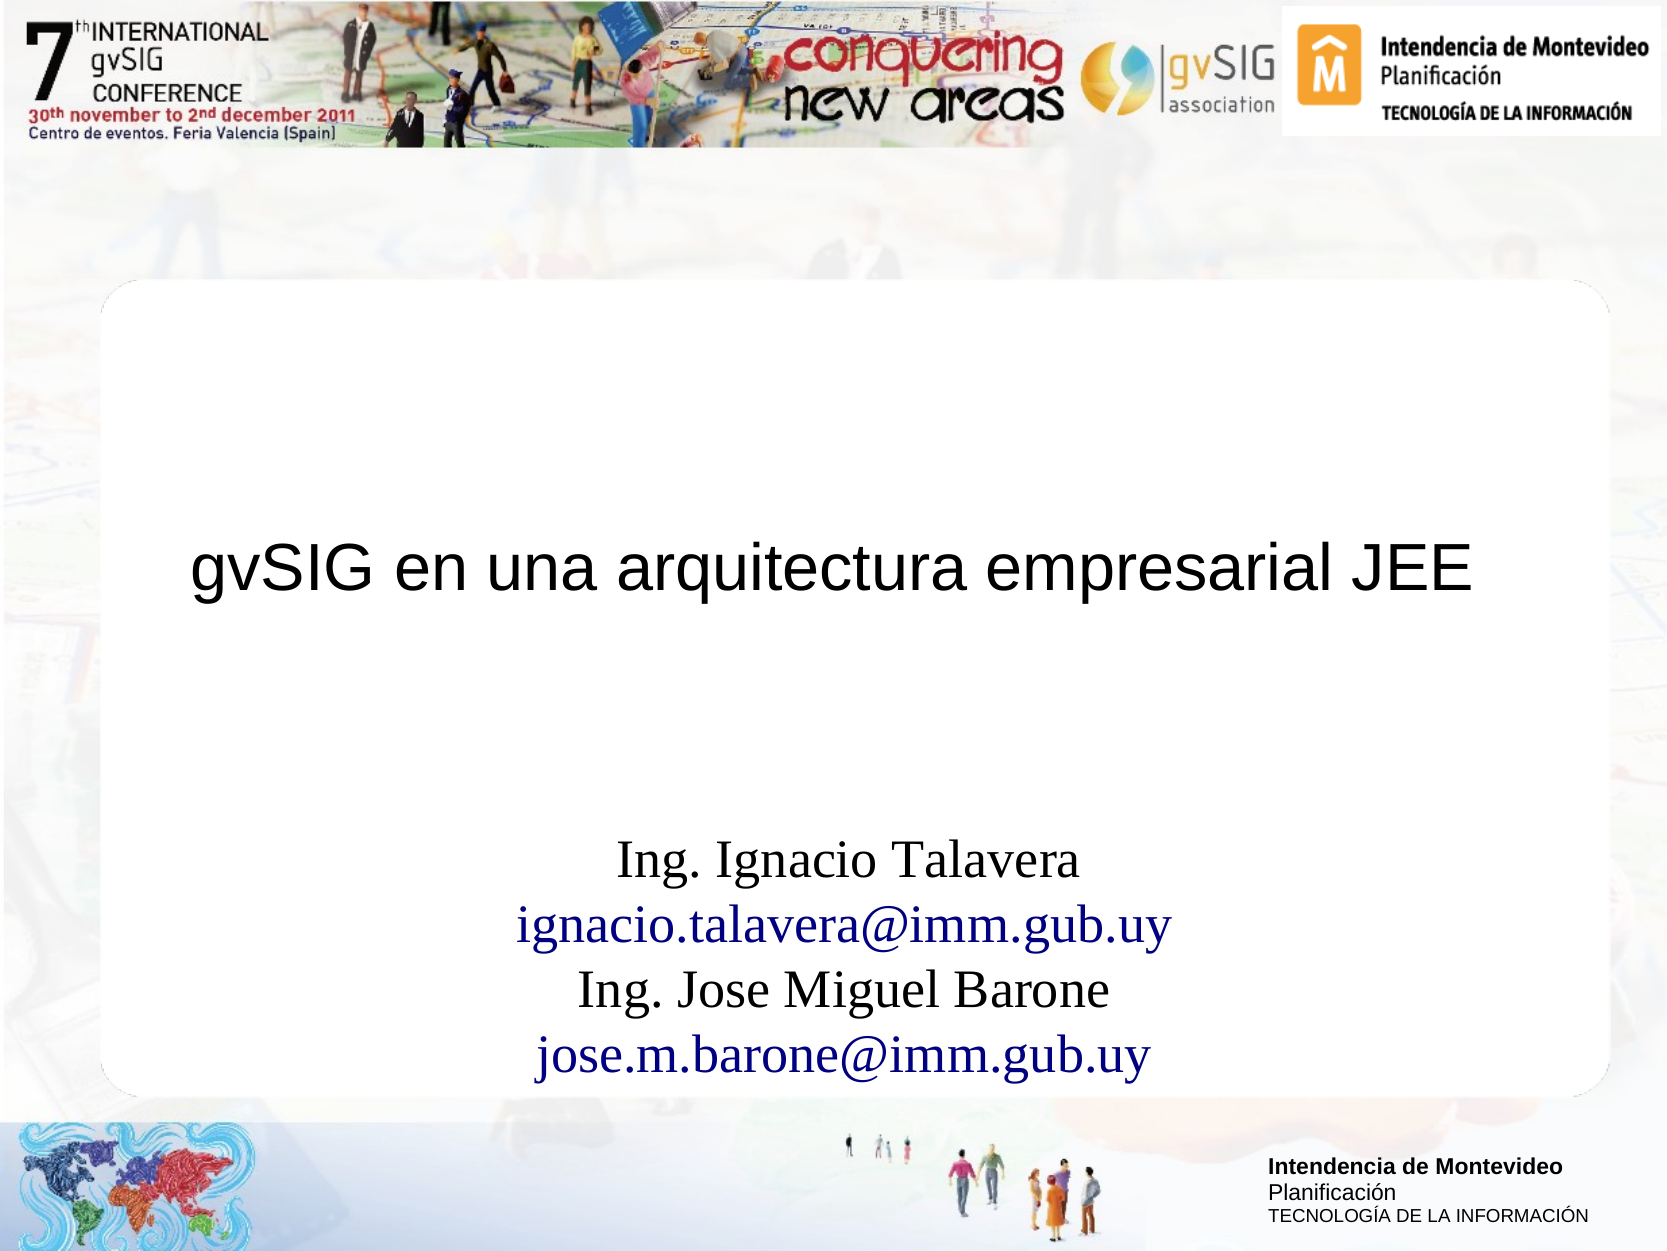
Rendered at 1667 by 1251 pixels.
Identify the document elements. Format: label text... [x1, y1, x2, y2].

picture [0, 0, 1667, 1251]
title Ing. Ignacio Talavera ignacio.talavera@imm.gub.uy Ing. Jose Miguel Barone jose.m.barone@imm.gub.uy [100, 813, 1589, 1095]
title gvSIG en una arquitectura empresarial JEE [132, 472, 1535, 664]
